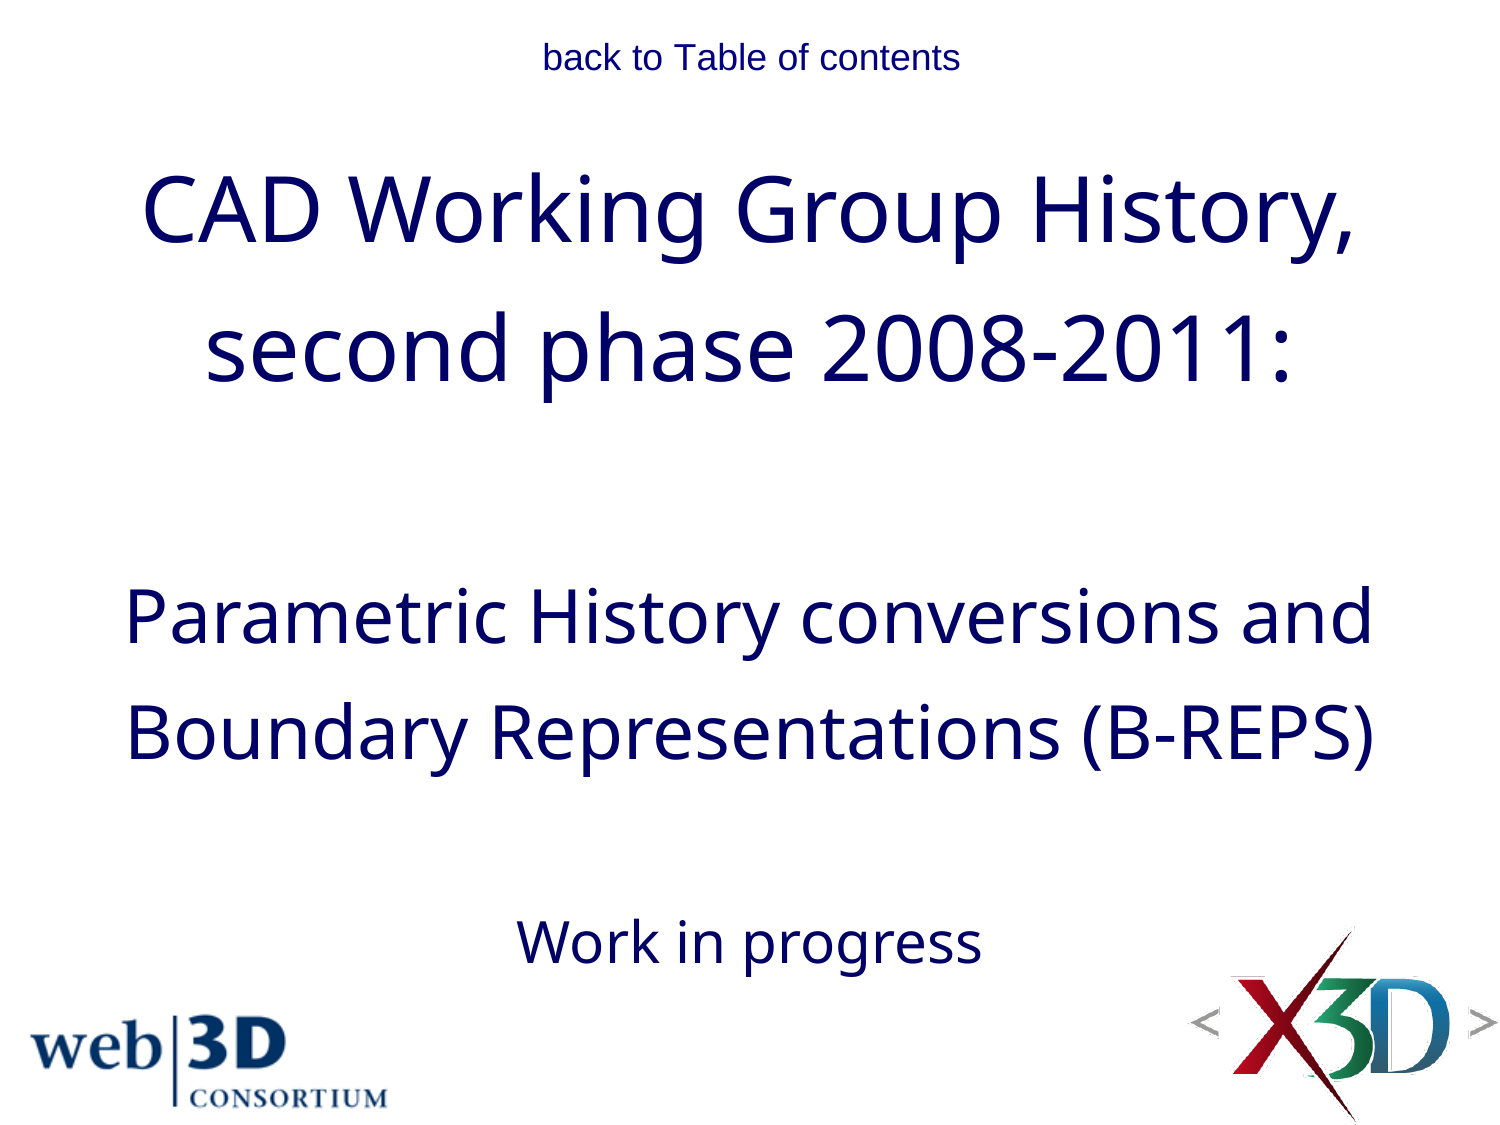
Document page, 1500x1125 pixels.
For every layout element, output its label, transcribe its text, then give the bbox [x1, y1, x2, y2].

text_box back to Table of contents [512, 28, 991, 86]
picture [12, 998, 413, 1118]
subtitle CAD Working Group History, second phase 2008-2011: Parametric History conversions and Boundary Representations (B-REPS) Work in progress [112, 186, 1388, 939]
picture [1187, 926, 1500, 1125]
